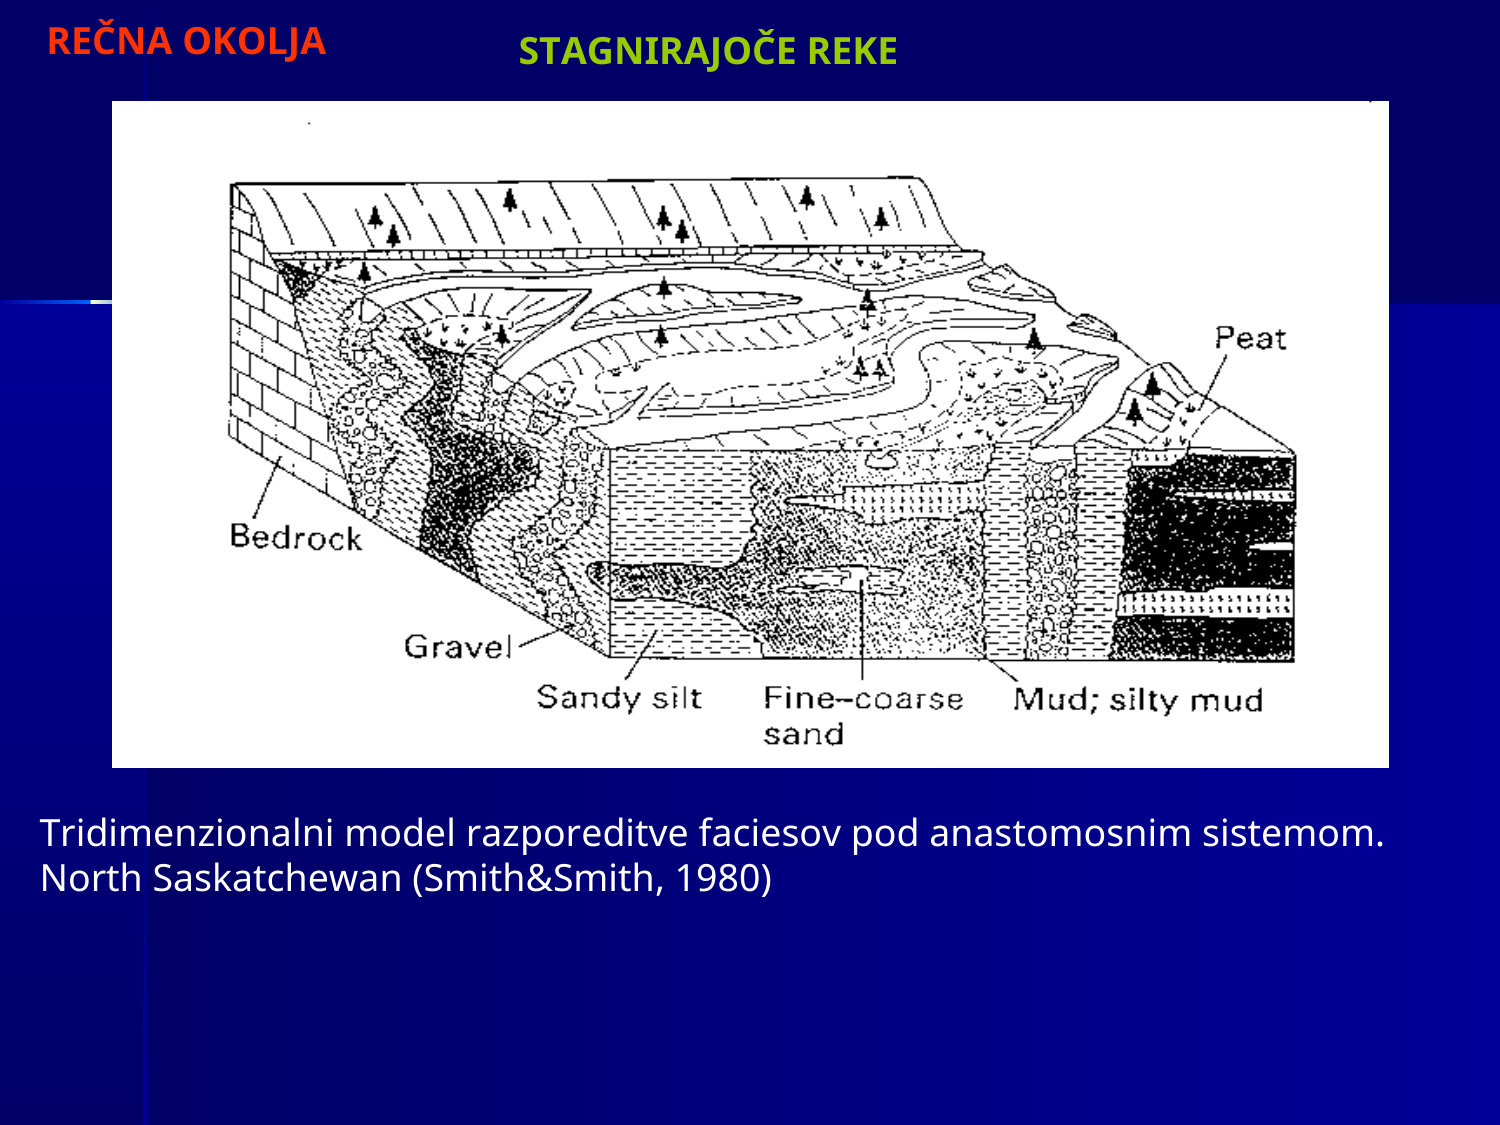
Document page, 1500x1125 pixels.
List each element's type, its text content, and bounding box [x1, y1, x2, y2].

text_box REČNA OKOLJA [31, 9, 342, 71]
picture [112, 101, 1389, 768]
text_box STAGNIRAJOČE REKE [503, 18, 914, 80]
text_box Tridimenzionalni model razporeditve faciesov pod anastomosnim sistemom. North Saskatchewan (Smith&Smith, 1980) [24, 801, 1402, 907]
